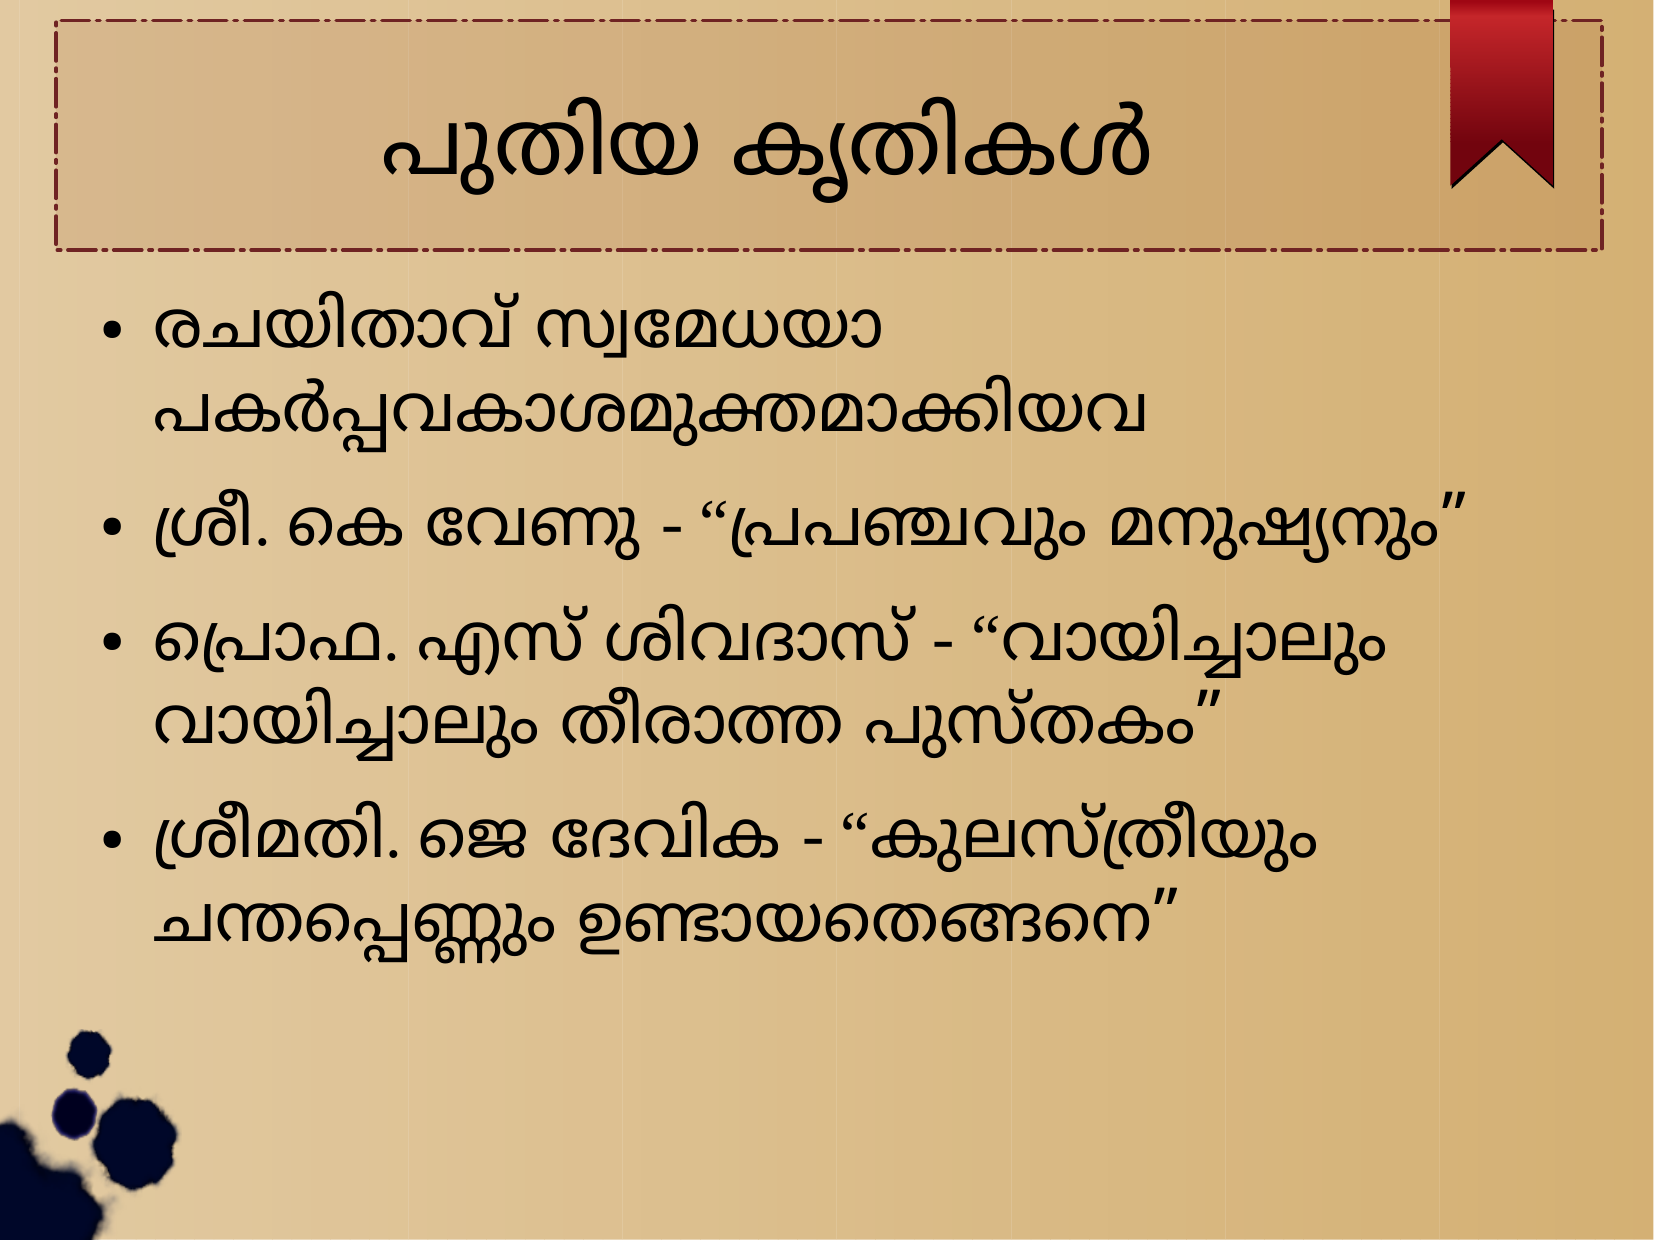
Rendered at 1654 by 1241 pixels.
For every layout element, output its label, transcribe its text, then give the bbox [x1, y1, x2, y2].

title പുതിയ കൃതികൾ [82, 49, 1453, 257]
list രചയിതാവ് സ്വമേധയാ പകർപ്പവകാശമുക്തമാക്കിയവ ശ്രീ. കെ വേണു - “പ്രപഞ്ചവും മനുഷ്യനും” പ്രൊഫ. എസ് ശിവദാസ് - “വായിച്ചാലും വായിച്ചാലും തീരാത്ത പുസ്തകം” ശ്രീമതി. ജെ ദേവിക - “കുലസ്ത്രീയും ചന്തപ്പെണ്ണും ഉണ്ടായതെങ്ങനെ” [82, 290, 1538, 1010]
